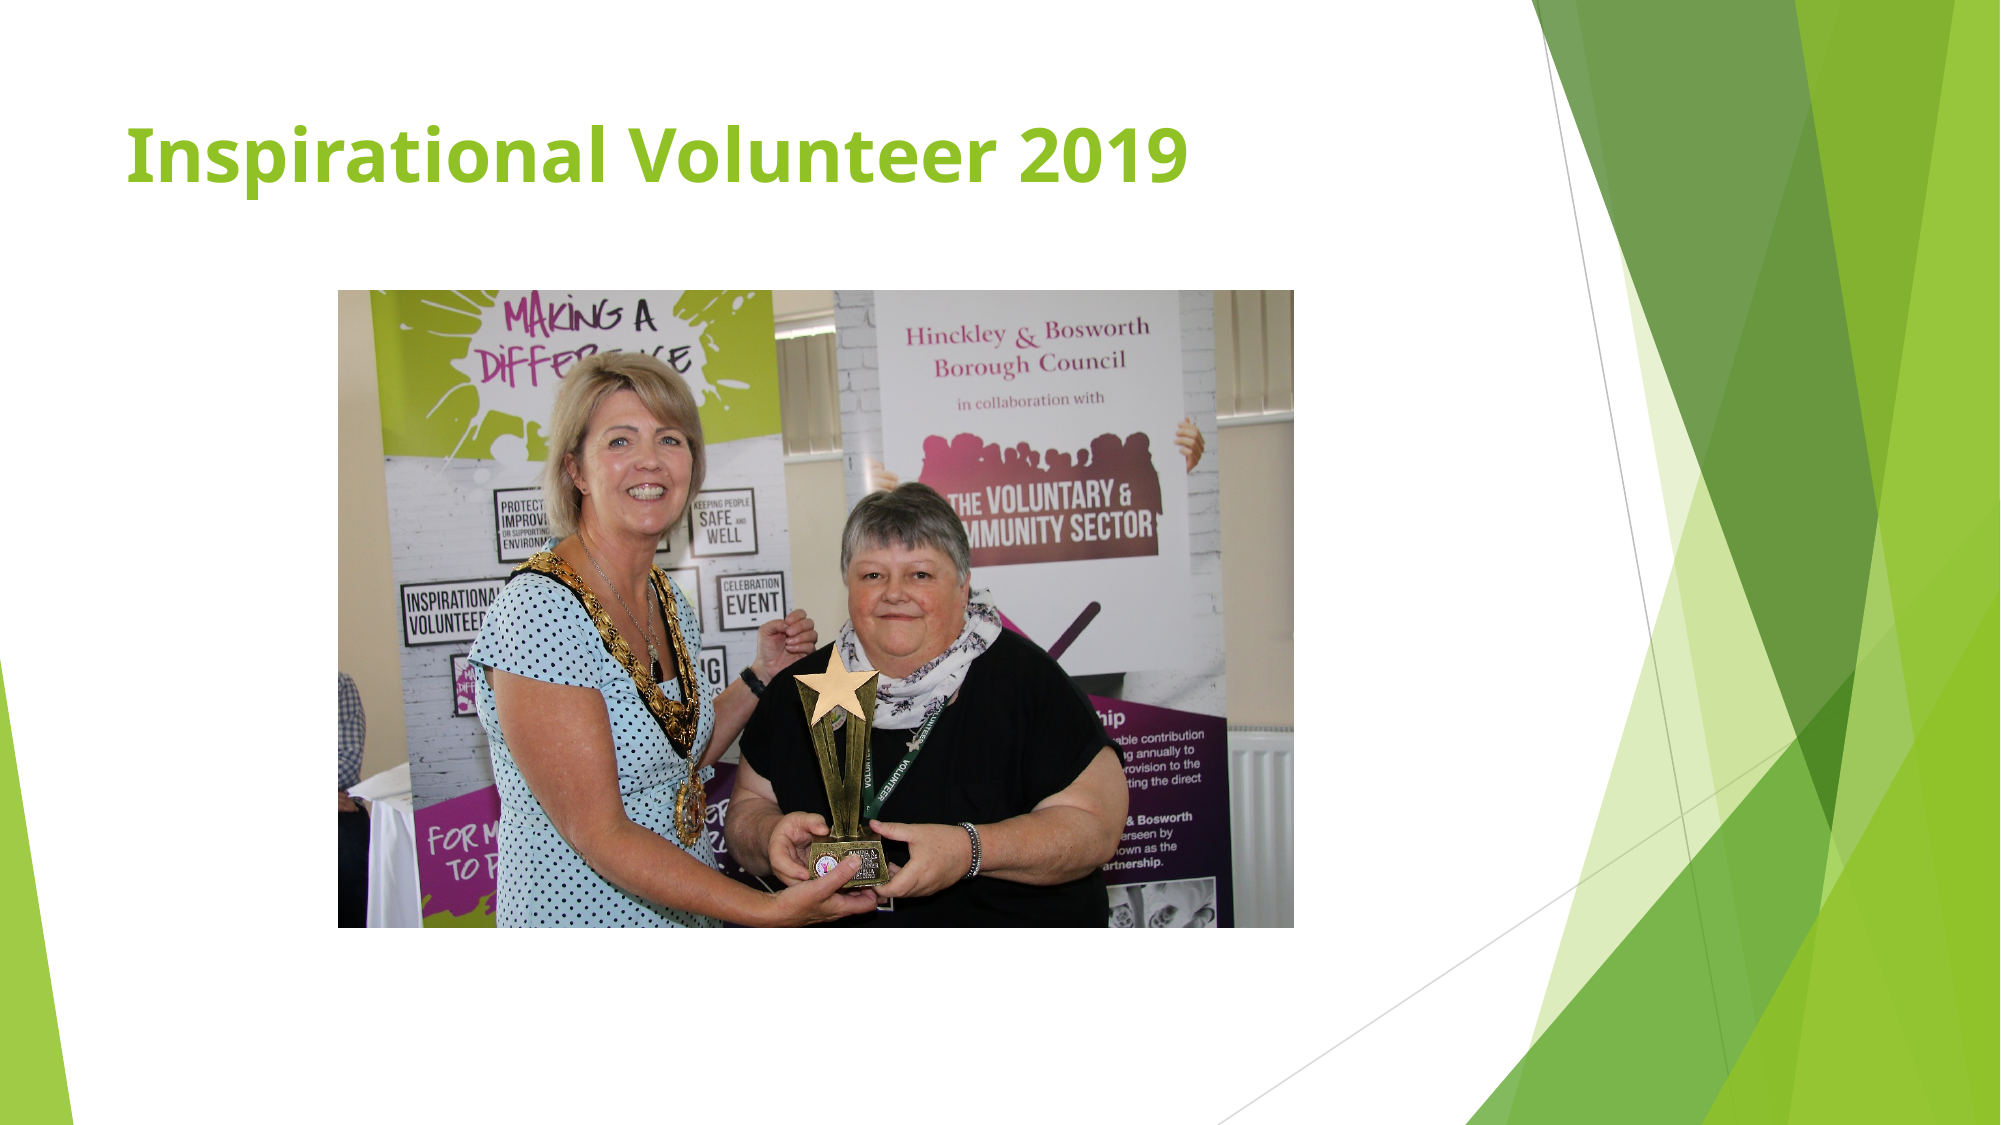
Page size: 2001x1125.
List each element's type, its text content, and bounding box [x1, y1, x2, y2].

picture [338, 290, 1294, 928]
title Inspirational Volunteer 2019 [111, 99, 1522, 317]
